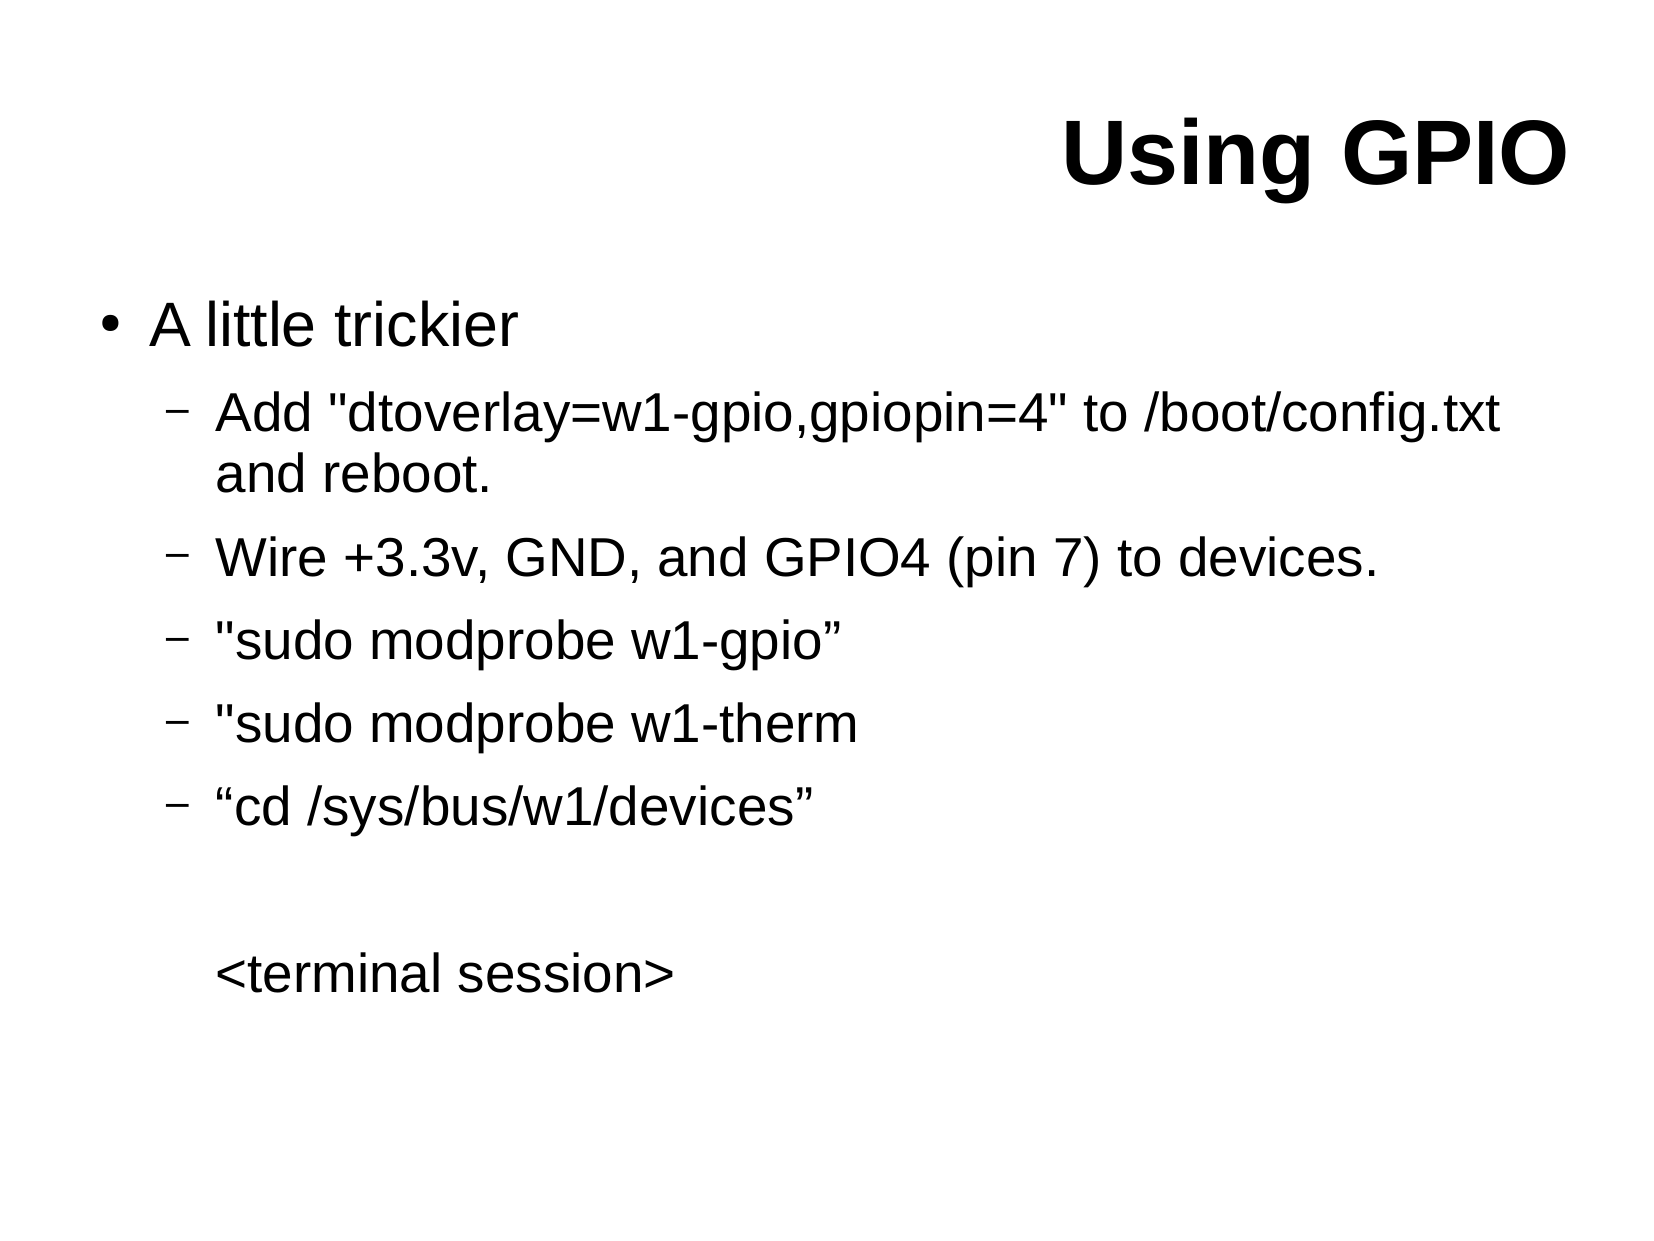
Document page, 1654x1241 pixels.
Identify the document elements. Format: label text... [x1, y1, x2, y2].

list A little trickier Add "dtoverlay=w1-gpio,gpiopin=4" to /boot/config.txt and reboot. Wire +3.3v, GND, and GPIO4 (pin 7) to devices. "sudo modprobe w1-gpio” "sudo modprobe w1-therm “cd /sys/bus/w1/devices” <terminal session> [82, 290, 1571, 1010]
title Using GPIO [82, 49, 1571, 257]
